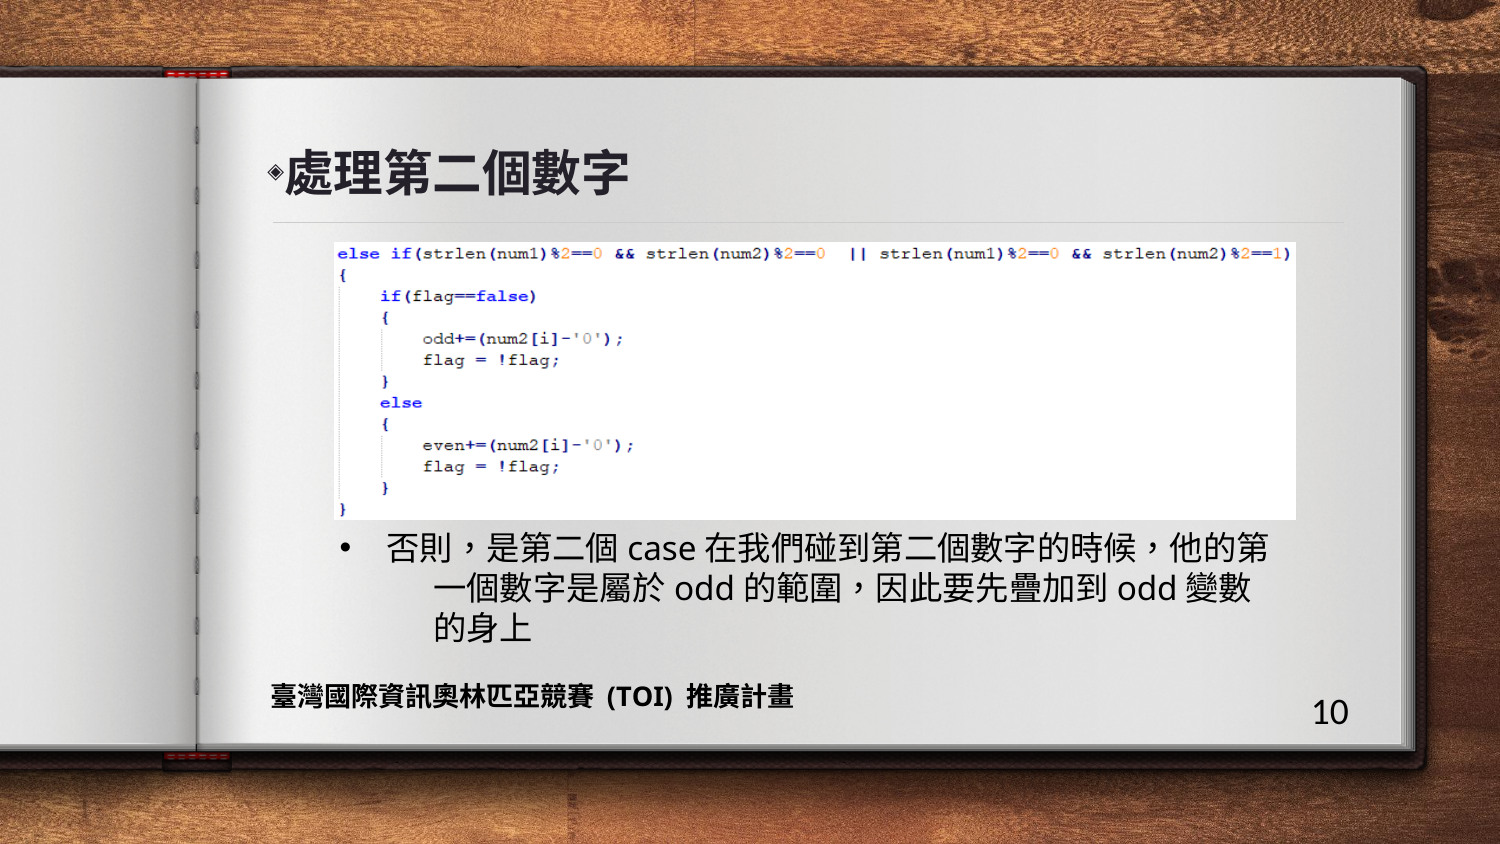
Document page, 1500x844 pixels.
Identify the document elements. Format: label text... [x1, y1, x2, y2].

text_box 9 [1295, 672, 1386, 737]
list 處理第二個數字 [252, 126, 1194, 216]
picture [334, 242, 1296, 520]
text_box 否則，是第二個case在我們碰到第二個數字的時候，他的第一個數字是屬於odd的範圍，因此要先疊加到odd變數的身上 [324, 519, 1296, 616]
